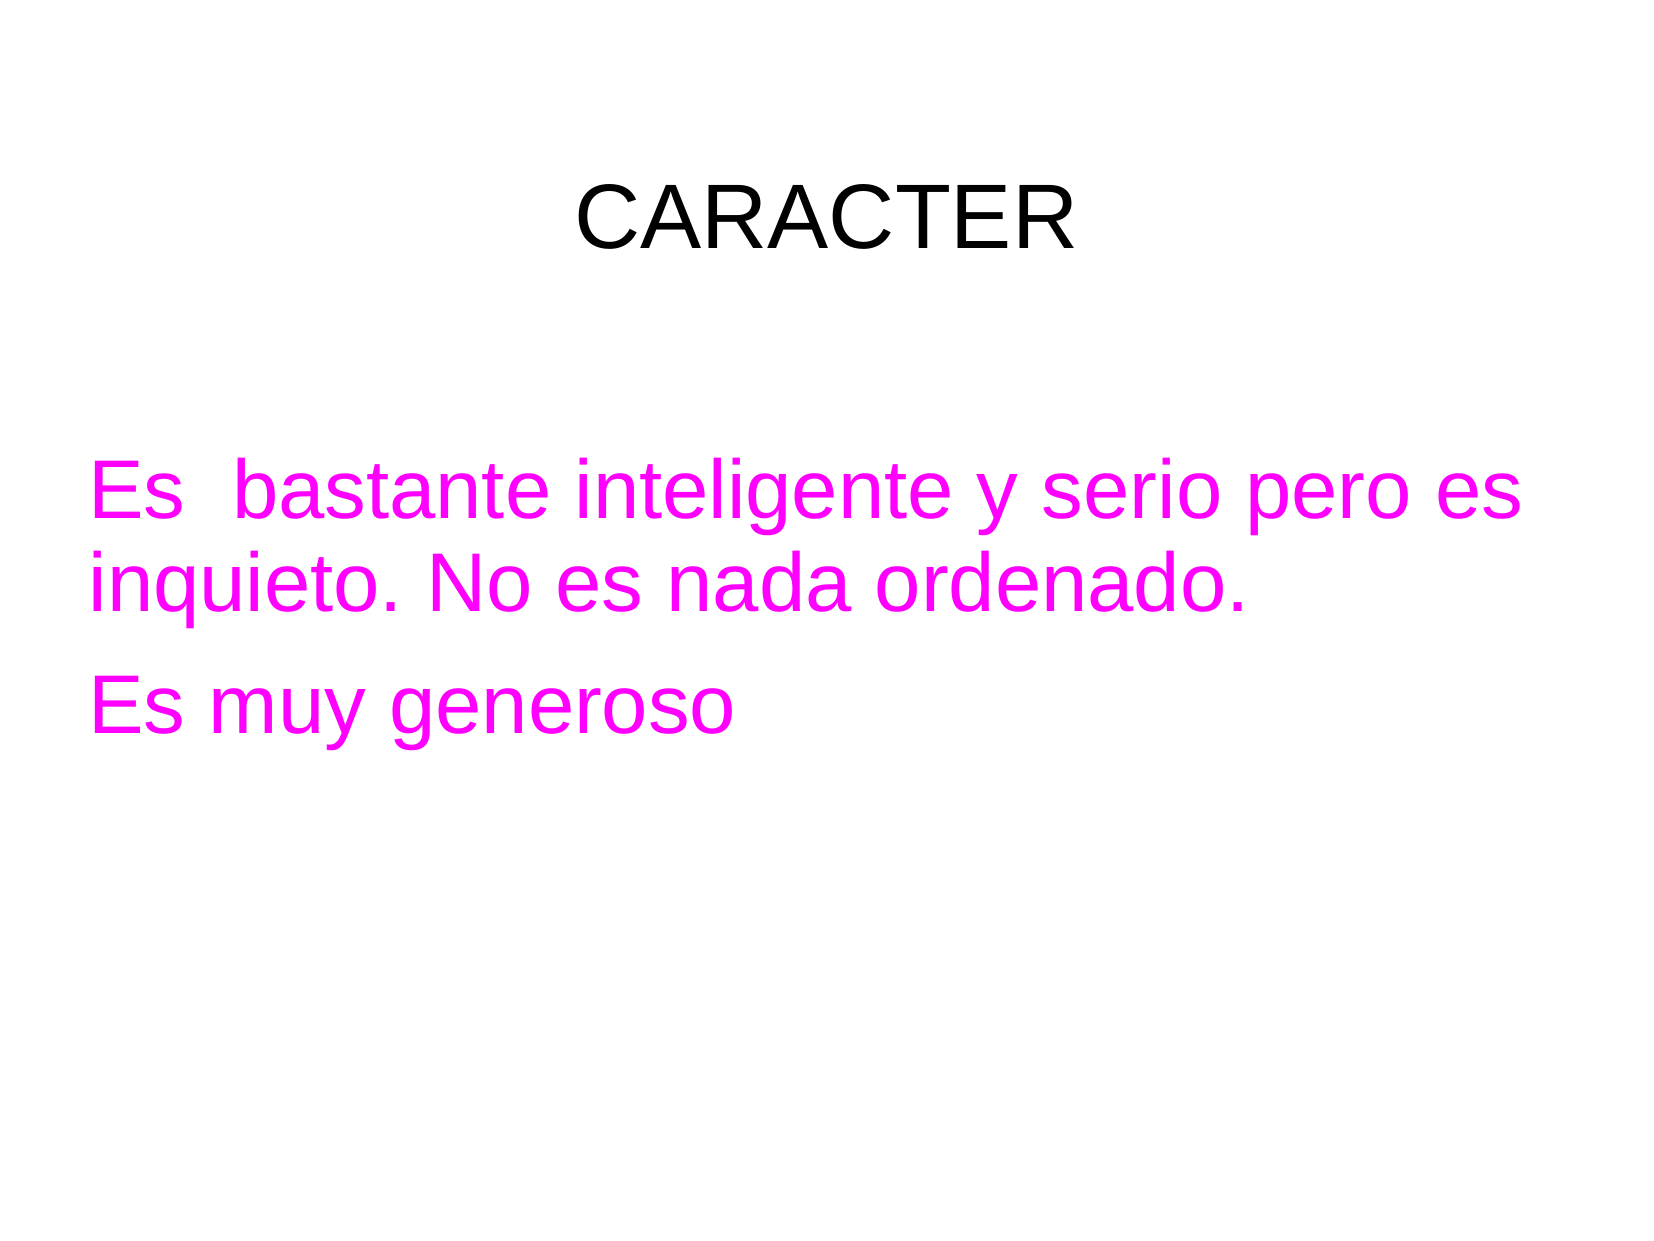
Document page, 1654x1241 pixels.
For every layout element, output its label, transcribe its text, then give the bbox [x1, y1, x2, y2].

list Es bastante inteligente y serio pero es inquieto. No es nada ordenado. Es muy generoso [88, 442, 1577, 1241]
title CARACTER [82, 49, 1571, 384]
